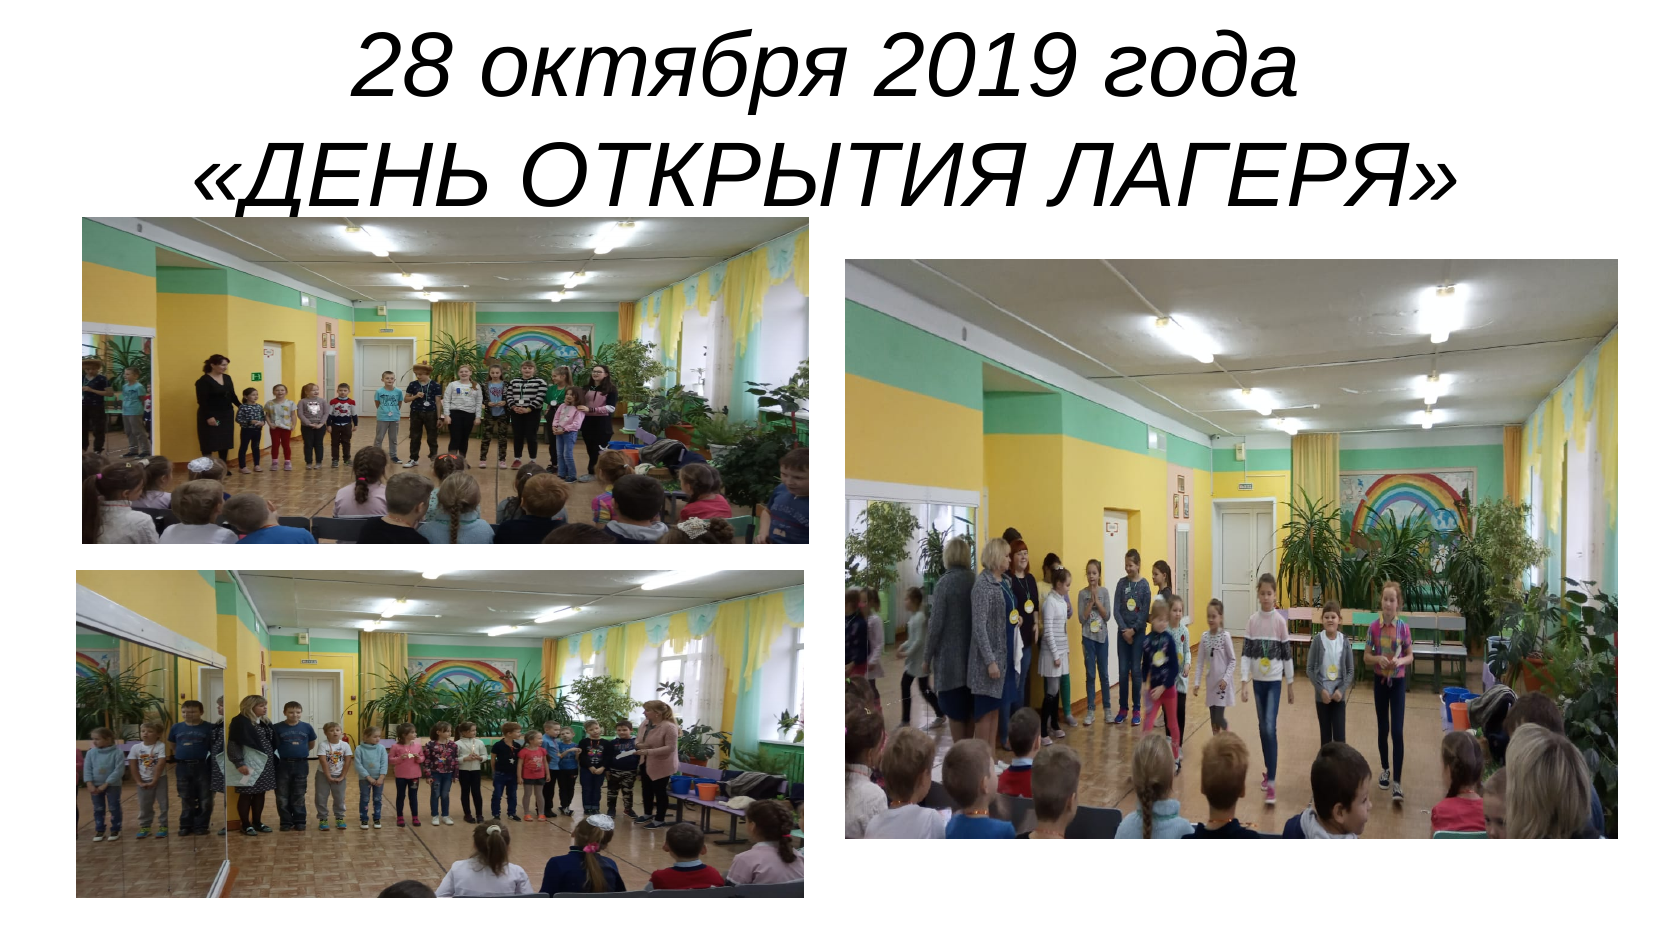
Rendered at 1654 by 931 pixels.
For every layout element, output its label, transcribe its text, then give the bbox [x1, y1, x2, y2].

title 28 октября 2019 года «ДЕНЬ ОТКРЫТИЯ ЛАГЕРЯ» [82, 0, 1571, 240]
picture [82, 217, 809, 544]
picture [76, 570, 804, 898]
picture [845, 259, 1618, 839]
